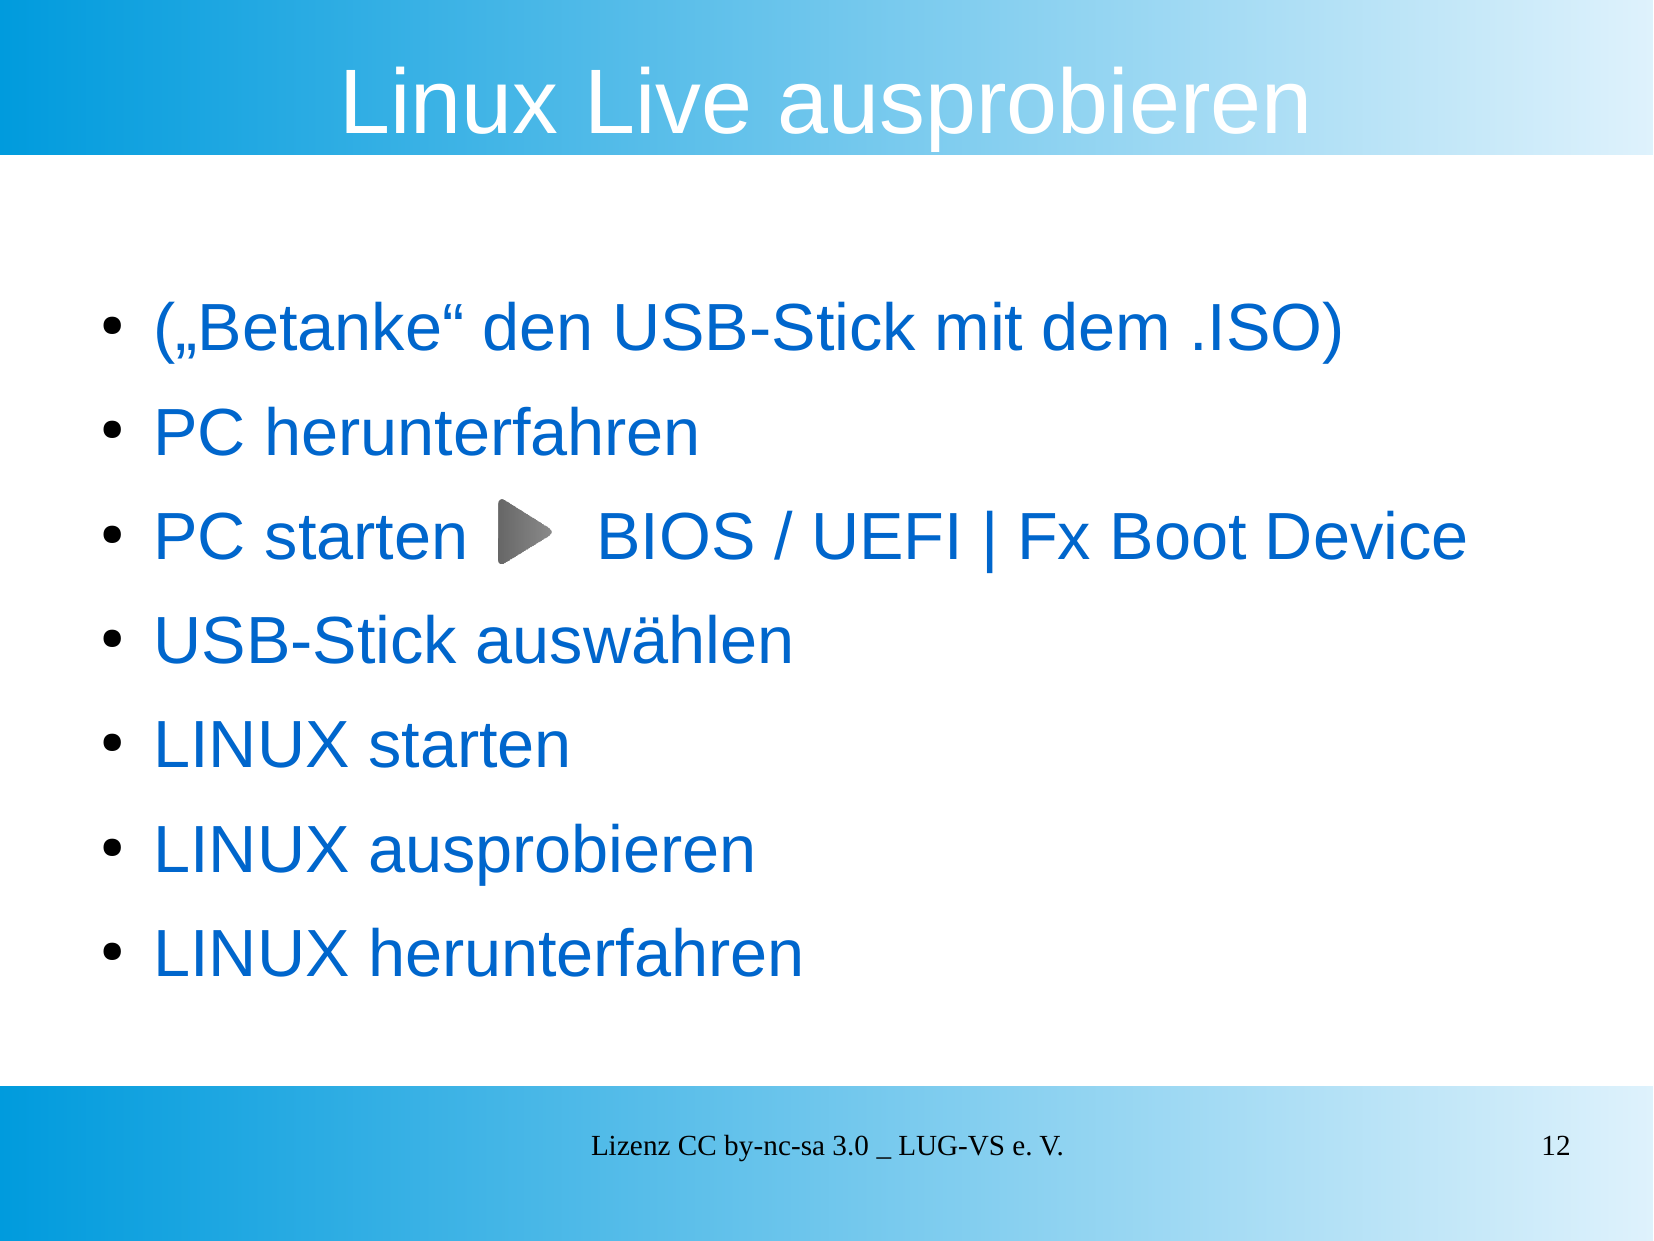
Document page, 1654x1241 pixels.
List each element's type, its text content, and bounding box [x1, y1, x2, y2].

list („Betanke“ den USB-Stick mit dem .ISO) PC herunterfahren PC starten BIOS / UEFI | Fx Boot Device USB-Stick auswählen LINUX starten LINUX ausprobieren LINUX herunterfahren [82, 290, 1571, 1010]
title Linux Live ausprobieren [82, 49, 1571, 155]
picture [494, 496, 556, 568]
